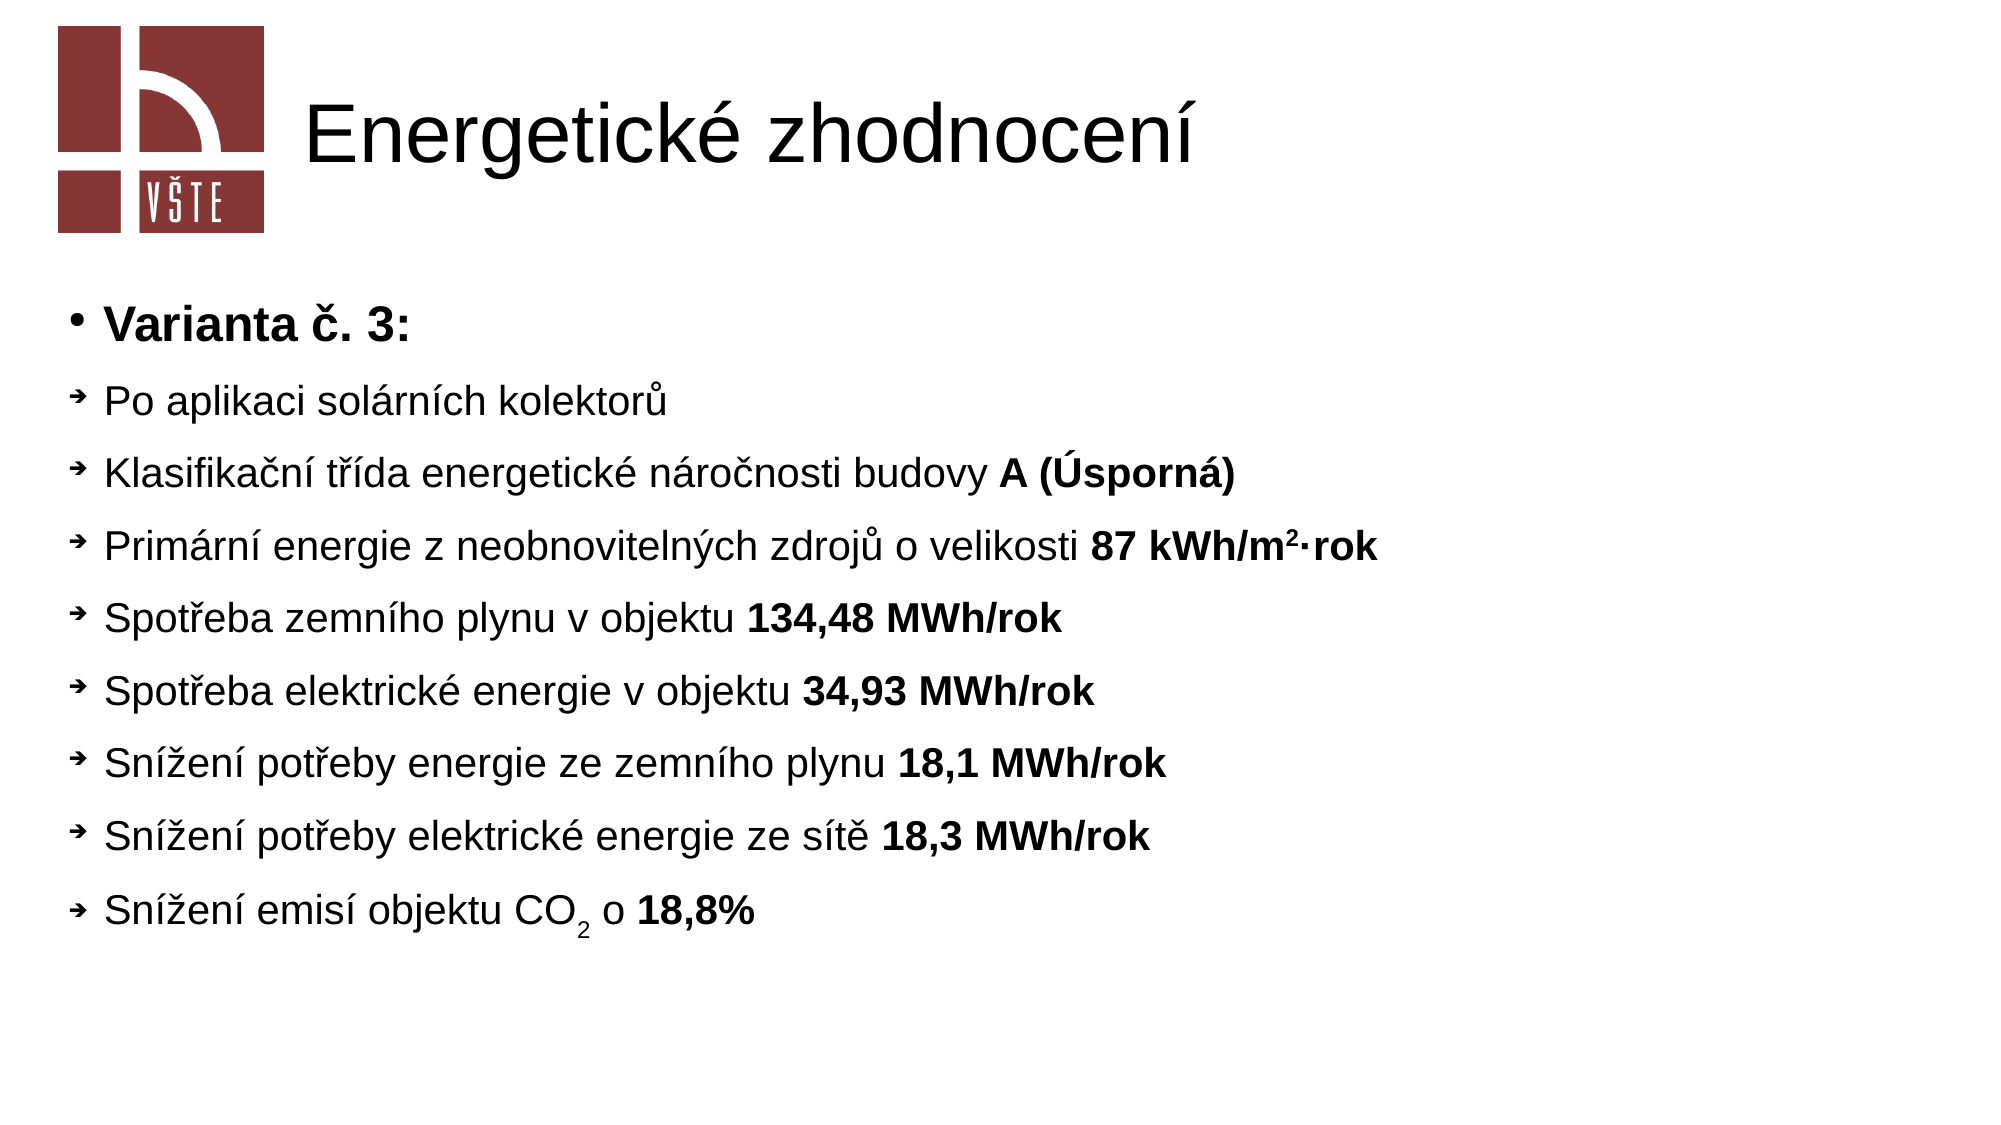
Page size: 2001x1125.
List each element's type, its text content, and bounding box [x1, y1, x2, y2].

text_box Varianta č. 3: Po aplikaci solárních kolektorů Klasifikační třída energetické náročnosti budovy A (Úsporná) Primární energie z neobnovitelných zdrojů o velikosti 87 kWh/m2·rok Spotřeba zemního plynu v objektu 134,48 MWh/rok Spotřeba elektrické energie v objektu 34,93 MWh/rok Snížení potřeby energie ze zemního plynu 18,1 MWh/rok Snížení potřeby elektrické energie ze sítě 18,3 MWh/rok Snížení emisí objektu CO2 o 18,8% [53, 271, 1796, 1063]
text_box Energetické zhodnocení [288, 26, 1950, 245]
picture [58, 26, 264, 233]
